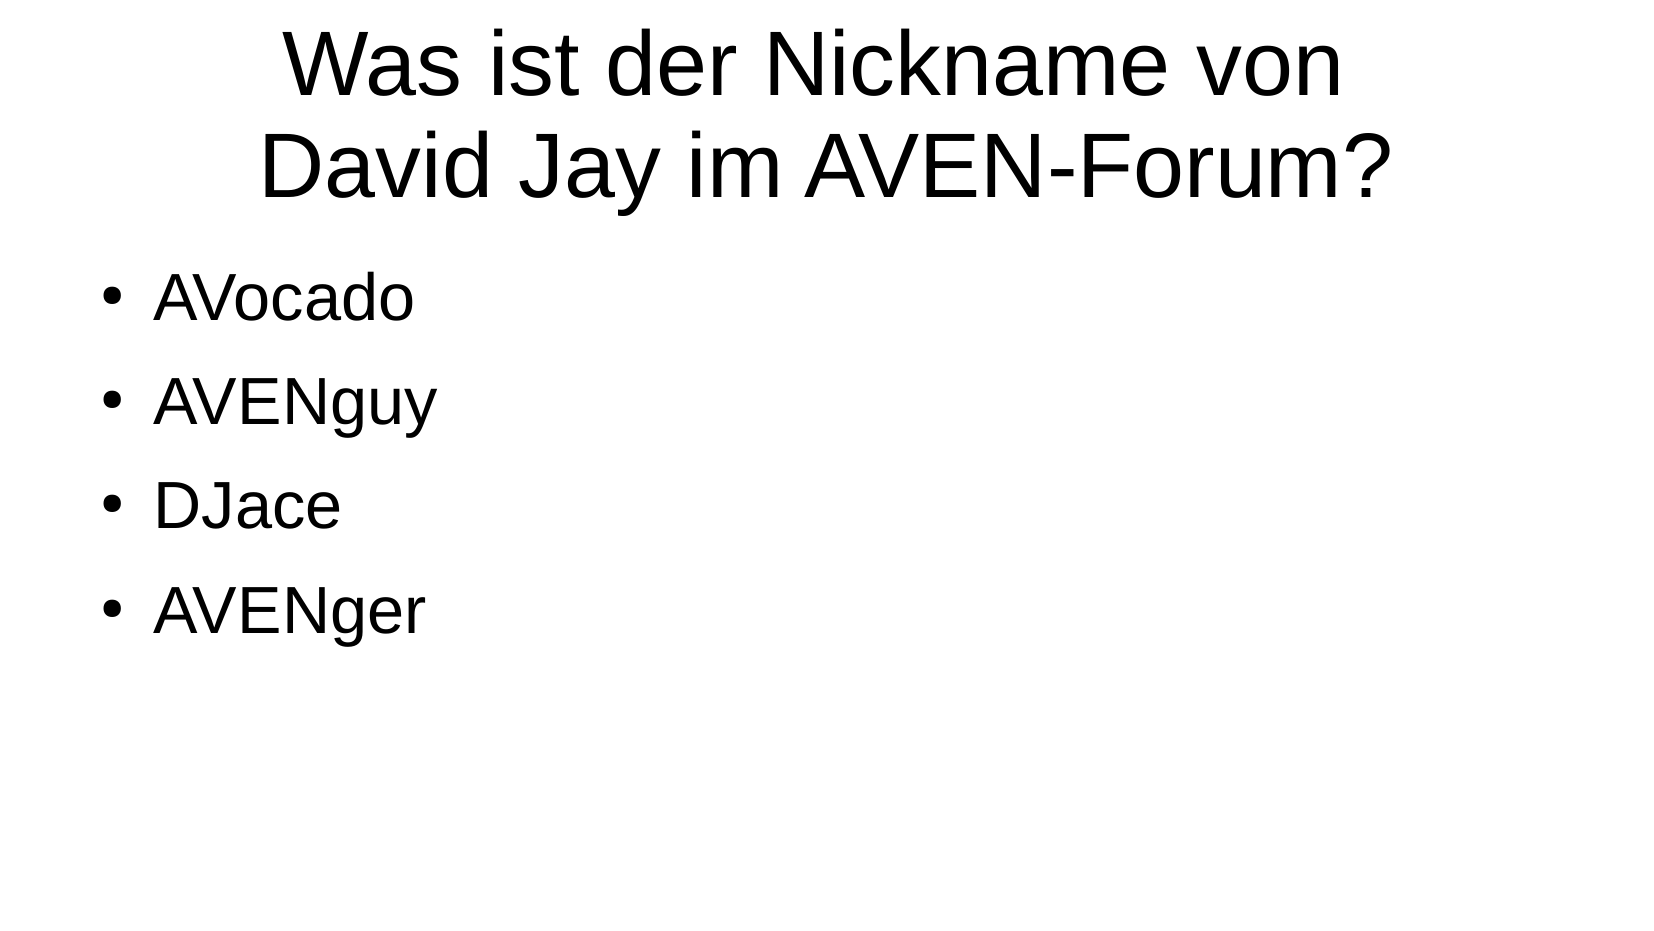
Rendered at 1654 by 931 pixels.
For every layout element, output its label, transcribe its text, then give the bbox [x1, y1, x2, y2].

list AVocado AVENguy DJace AVENger [82, 259, 1571, 910]
title Was ist der Nickname von David Jay im AVEN-Forum? [82, 12, 1571, 218]
